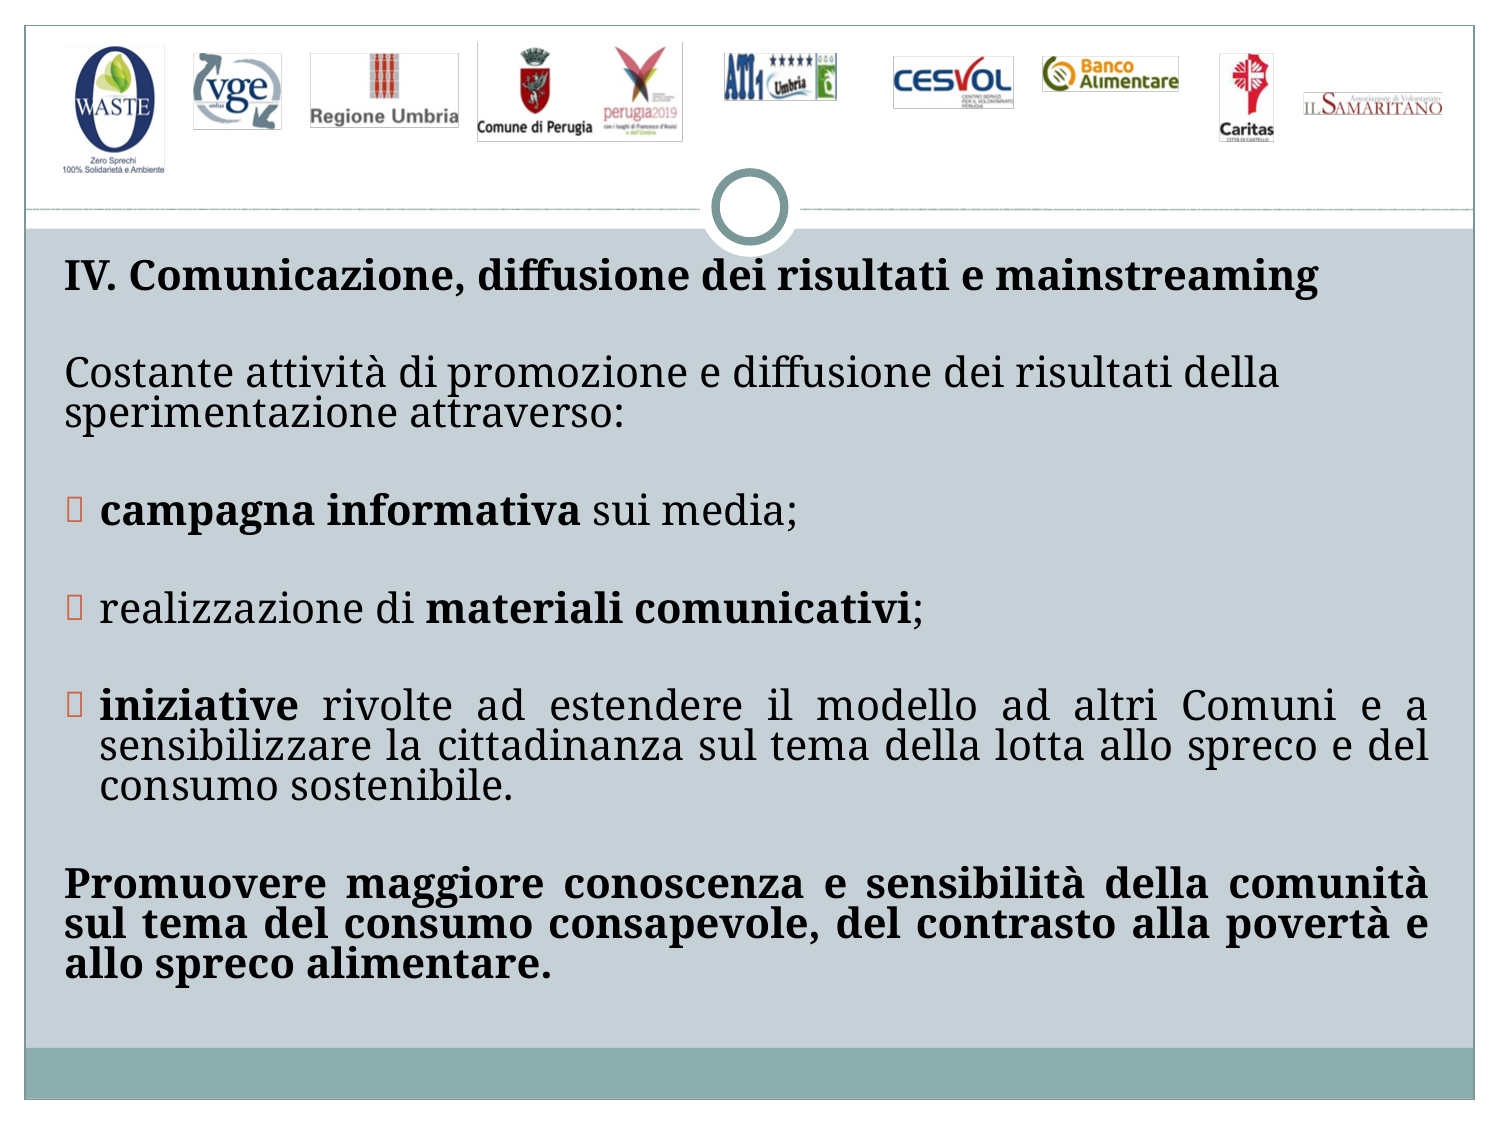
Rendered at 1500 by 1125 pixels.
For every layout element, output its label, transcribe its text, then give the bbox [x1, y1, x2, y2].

text_box IV. Comunicazione, diffusione dei risultati e mainstreaming Costante attività di promozione e diffusione dei risultati della sperimentazione attraverso: campagna informativa sui media; realizzazione di materiali comunicativi; iniziative rivolte ad estendere il modello ad altri Comuni e a sensibilizzare la cittadinanza sul tema della lotta allo spreco e del consumo sostenibile. Promuovere maggiore conoscenza e sensibilità della comunità sul tema del consumo consapevole, del contrasto alla povertà e allo spreco alimentare. [49, 250, 1445, 1001]
picture [53, 42, 1454, 191]
